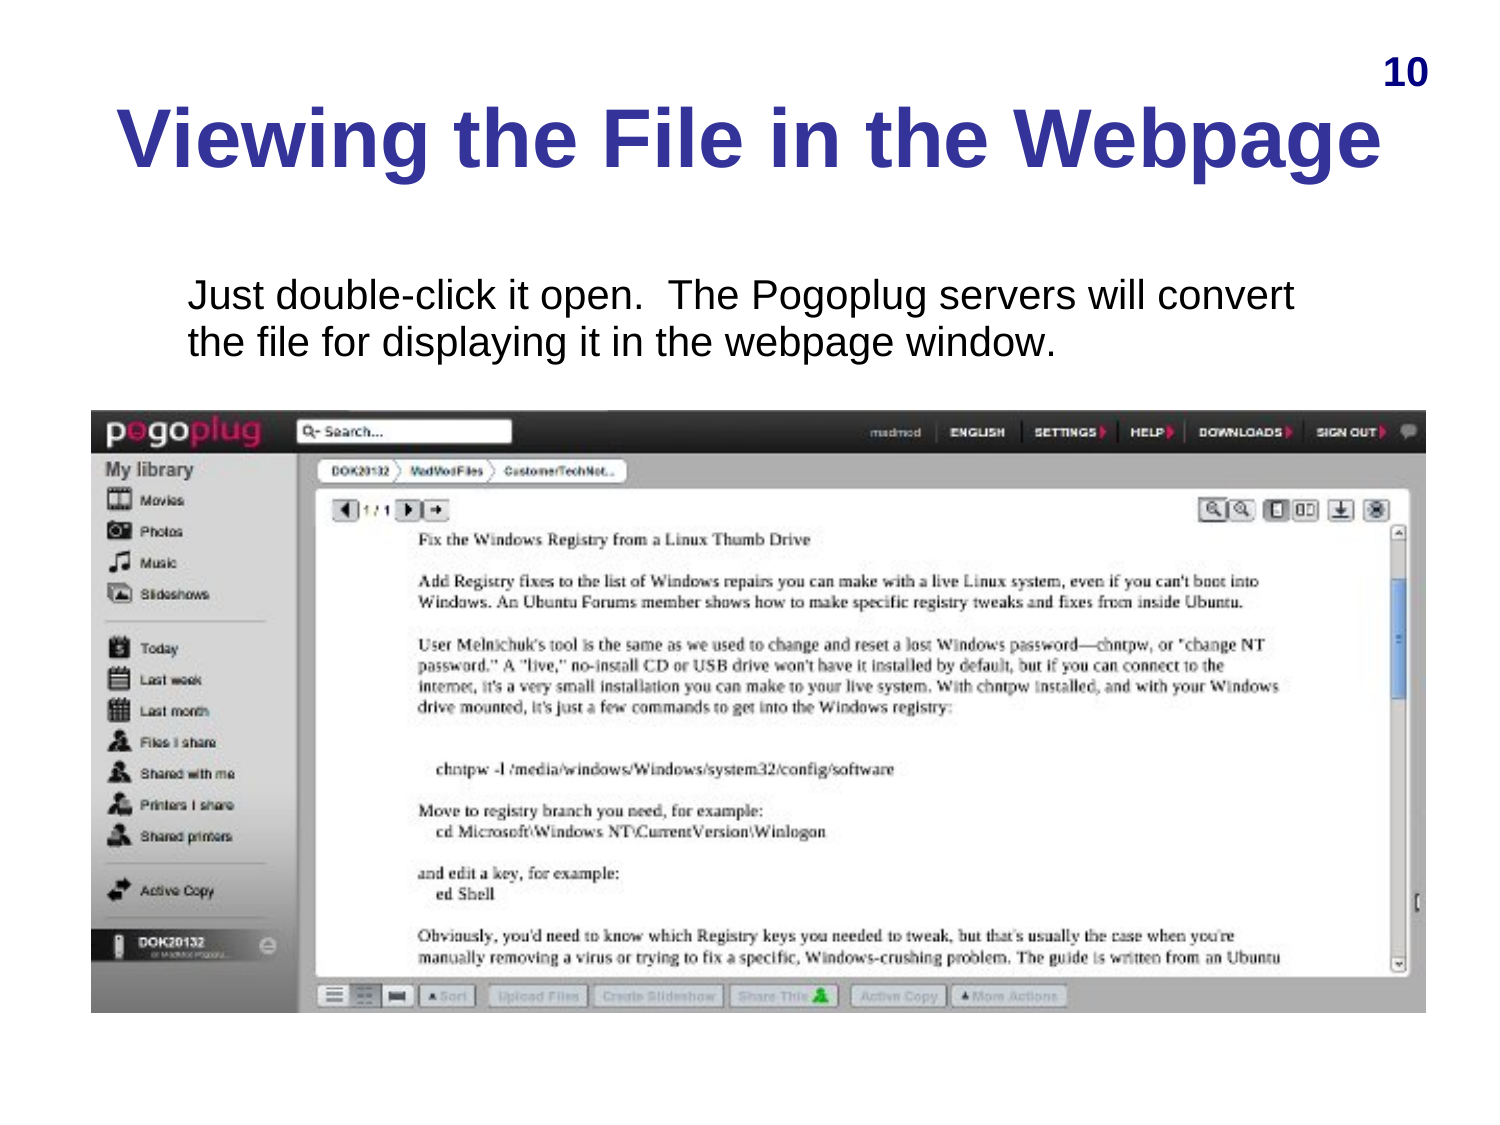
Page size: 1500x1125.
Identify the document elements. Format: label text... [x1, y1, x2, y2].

title Viewing the File in the Webpage [75, 52, 1426, 226]
text_box 10 [1350, 37, 1463, 103]
picture [91, 410, 1426, 1013]
subtitle Just double-click it open. The Pogoplug servers will convert the file for displaying it in the webpage window. [187, 262, 1325, 376]
